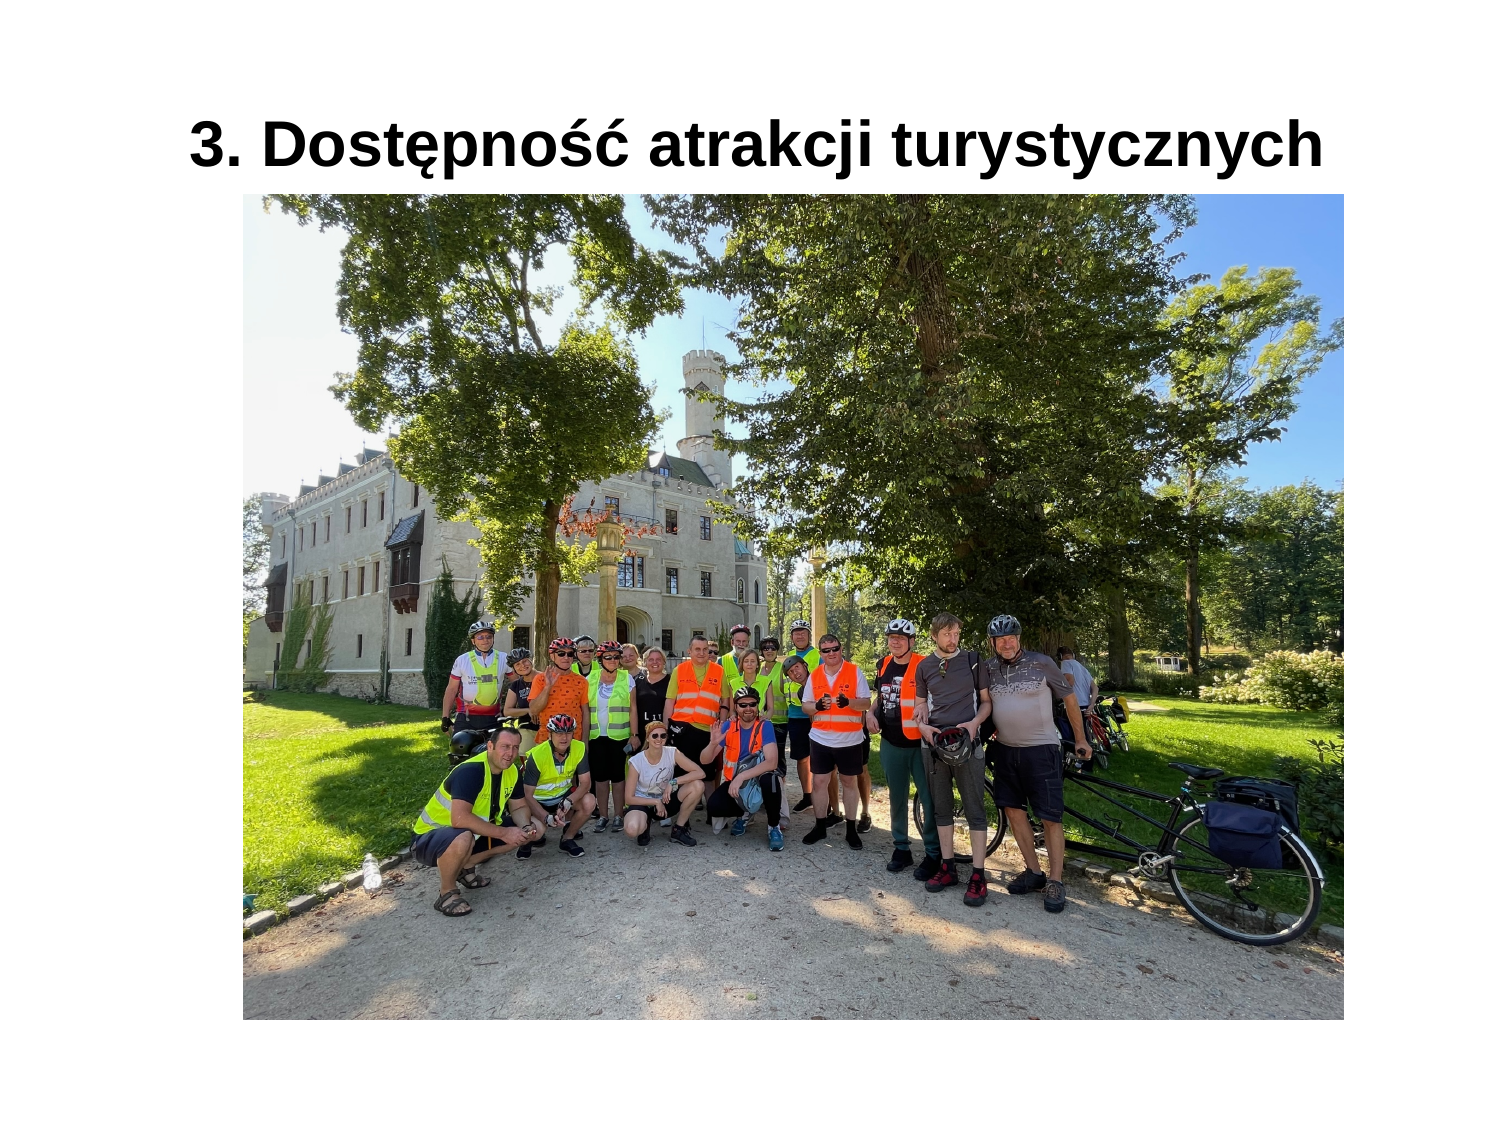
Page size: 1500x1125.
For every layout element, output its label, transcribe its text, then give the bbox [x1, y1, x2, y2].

picture [243, 194, 1344, 1020]
title 3. Dostępność atrakcji turystycznych [82, 94, 1433, 131]
